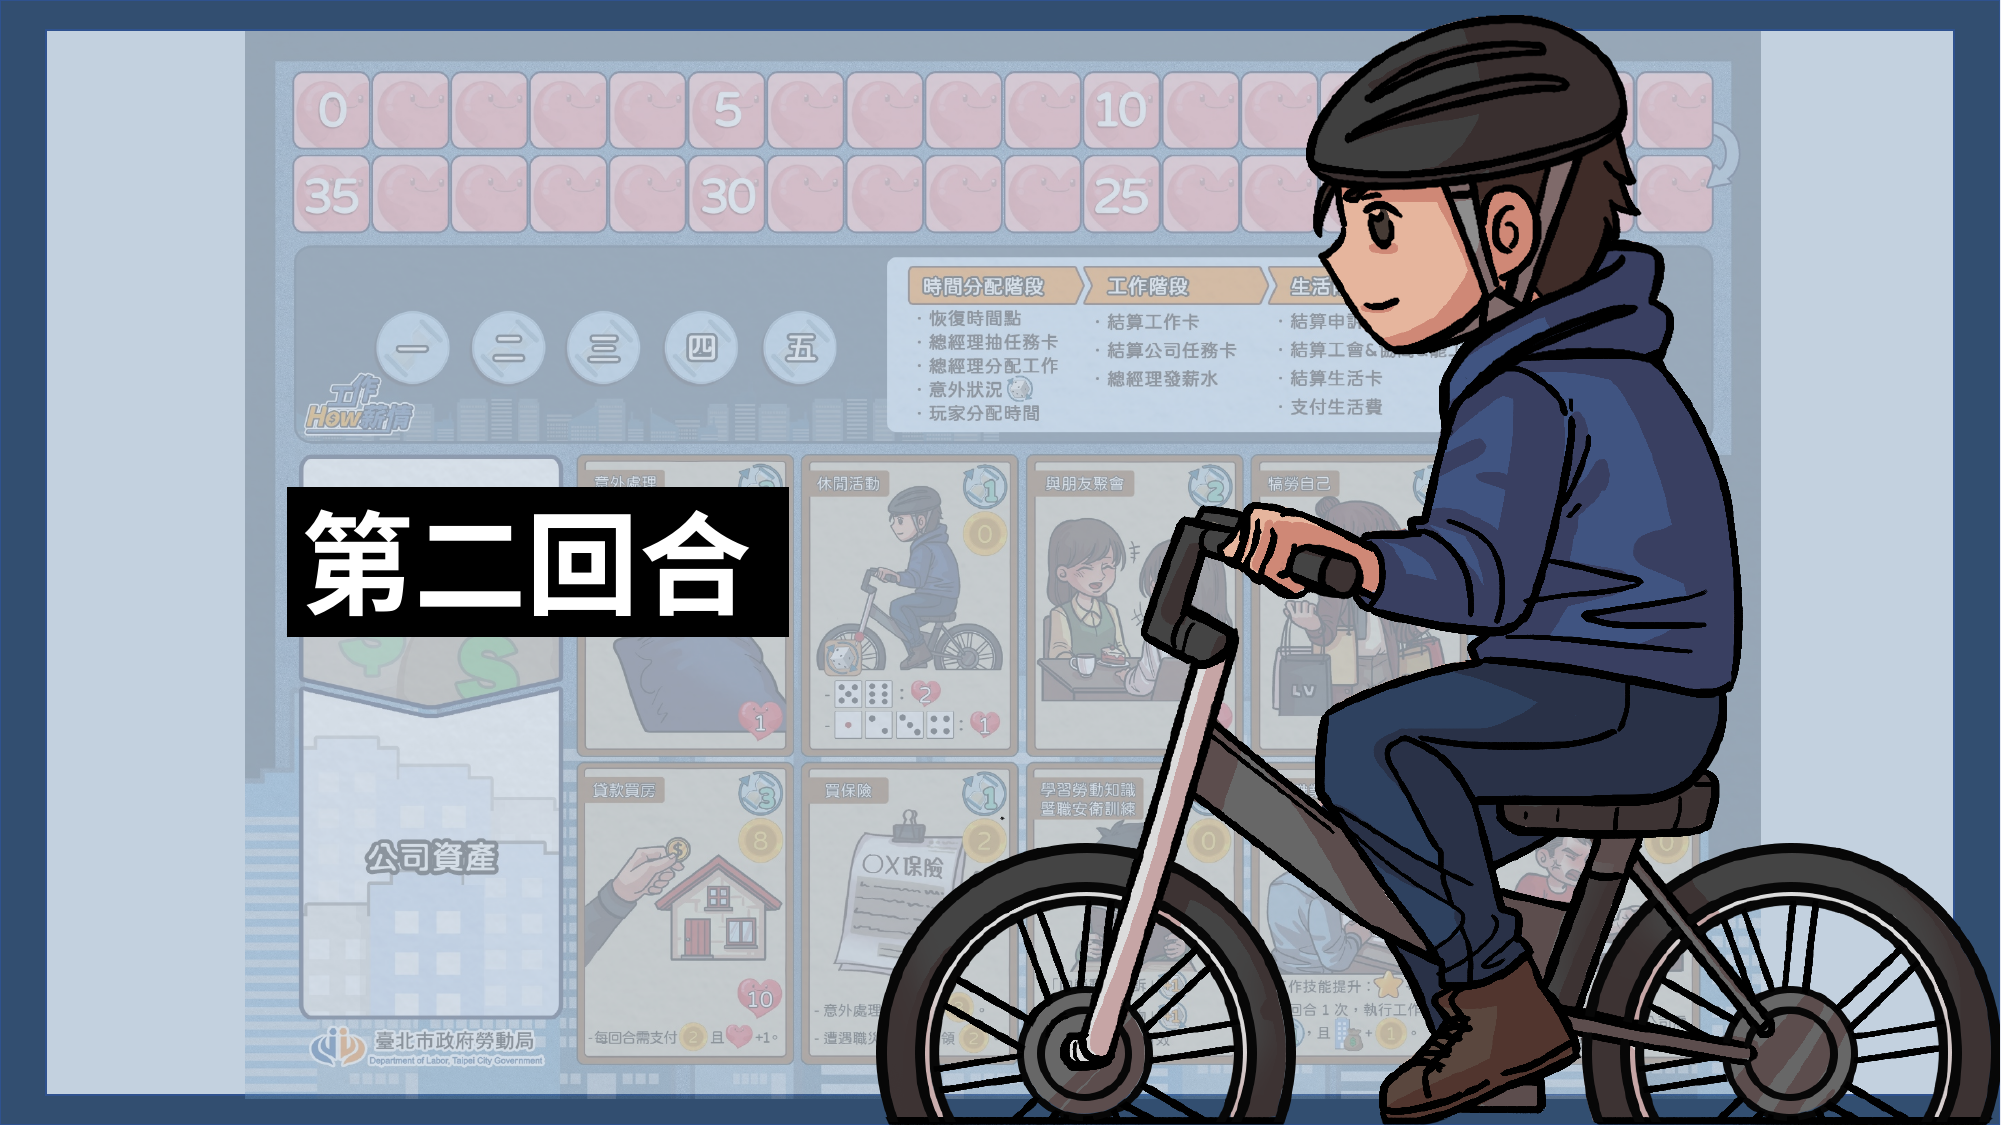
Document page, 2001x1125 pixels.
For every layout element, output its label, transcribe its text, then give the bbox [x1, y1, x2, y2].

picture [245, 15, 2000, 1125]
text_box 第二回合 [287, 487, 789, 637]
